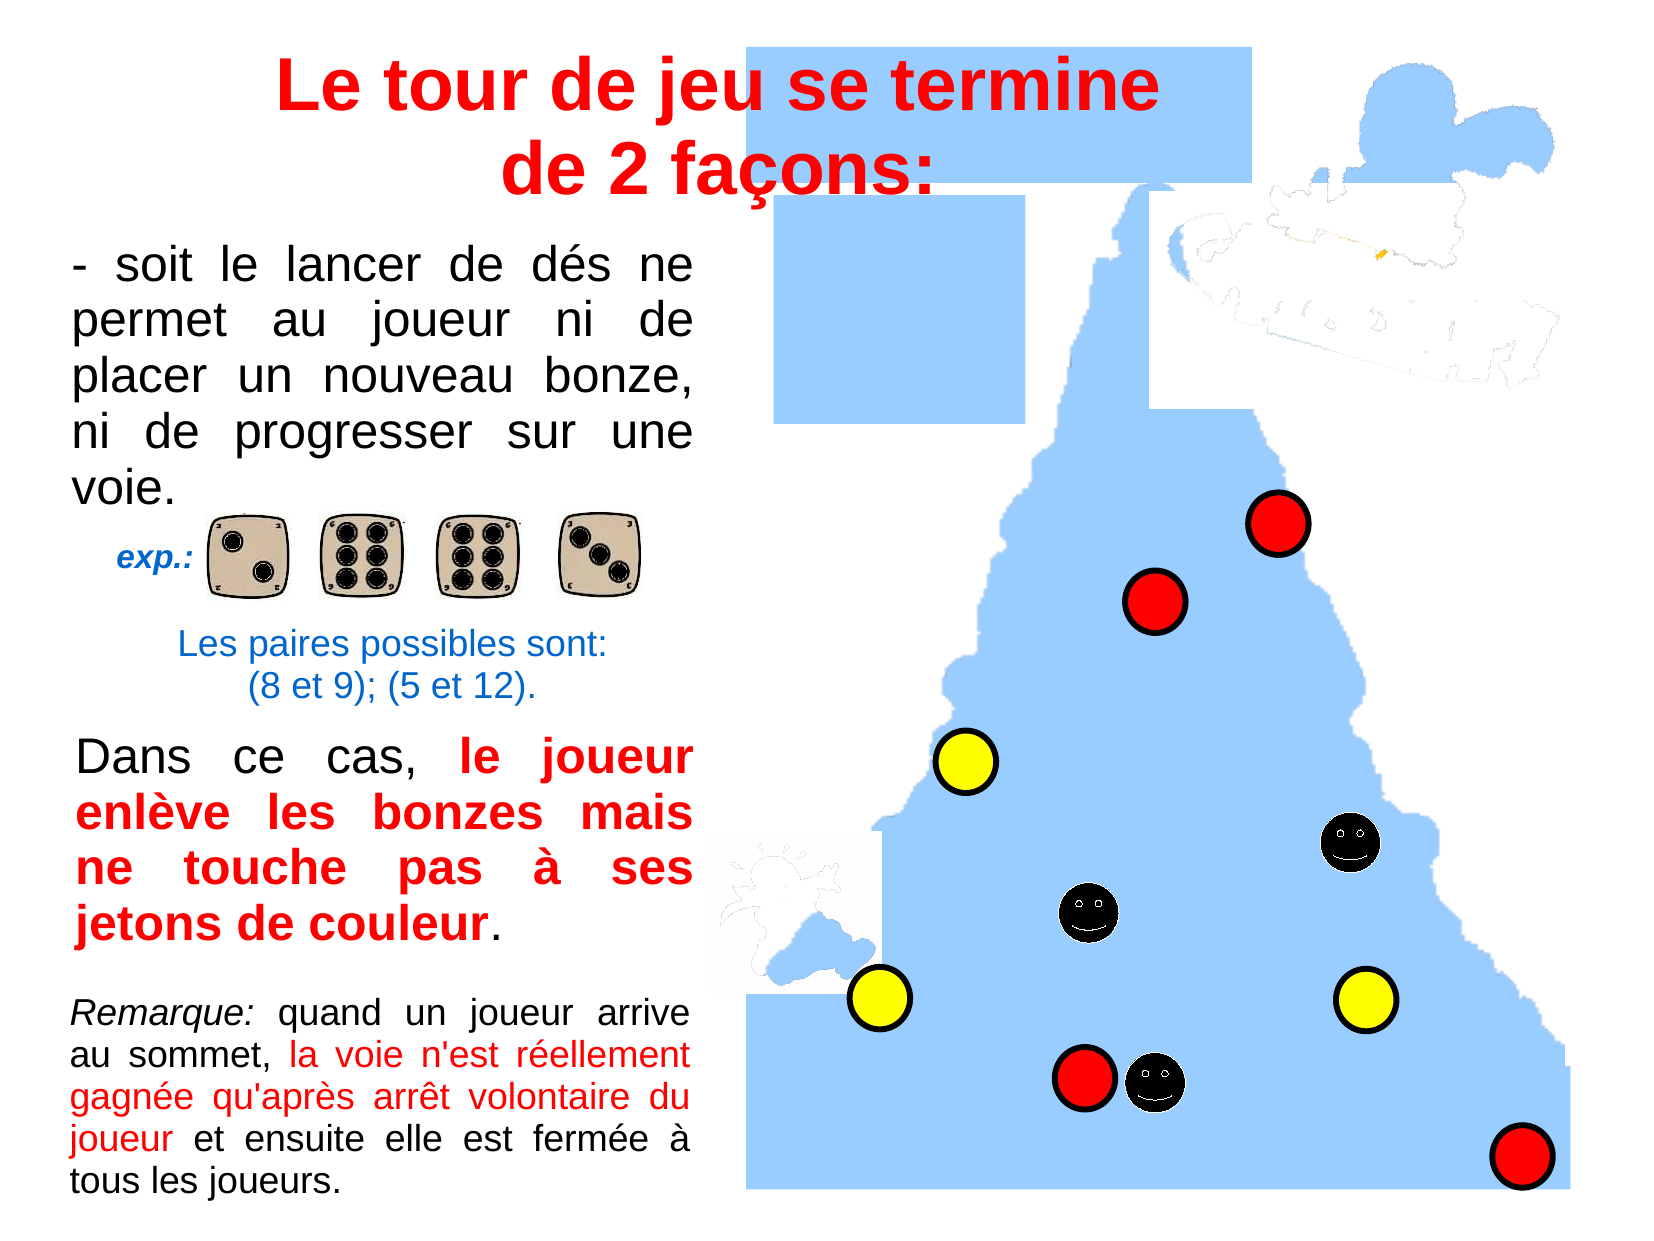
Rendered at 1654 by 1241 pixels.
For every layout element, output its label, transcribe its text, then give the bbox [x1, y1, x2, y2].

text_box [1125, 570, 1186, 634]
text_box [1248, 492, 1309, 555]
text_box [935, 730, 997, 794]
text_box Dans ce cas, le joueur enlève les bonzes mais ne touche pas à ses jetons de couleur. [60, 720, 709, 1012]
text_box [1492, 1125, 1553, 1188]
picture [318, 511, 406, 599]
text_box [1058, 882, 1120, 944]
text_box [1124, 1052, 1186, 1113]
picture [205, 513, 292, 601]
text_box exp.: [101, 531, 225, 584]
text_box - soit le lancer de dés ne permet au joueur ni de placer un nouveau bonze, ni de progresser sur une voie. [56, 228, 709, 523]
text_box [1054, 1046, 1116, 1110]
picture [556, 511, 643, 599]
picture [434, 512, 522, 600]
text_box [1320, 812, 1381, 873]
picture [709, 29, 1616, 1196]
text_box [849, 966, 911, 1030]
text_box [1335, 968, 1397, 1032]
text_box Remarque: quand un joueur arrive au sommet, la voie n'est réellement gagnée qu'après arrêt volontaire du joueur et ensuite elle est fermée à tous les joueurs. [54, 984, 706, 1210]
text_box Les paires possibles sont: (8 et 9); (5 et 12). [66, 615, 719, 715]
text_box Le tour de jeu se termine de 2 façons: [29, 35, 1409, 218]
text_box [773, 218, 1026, 424]
